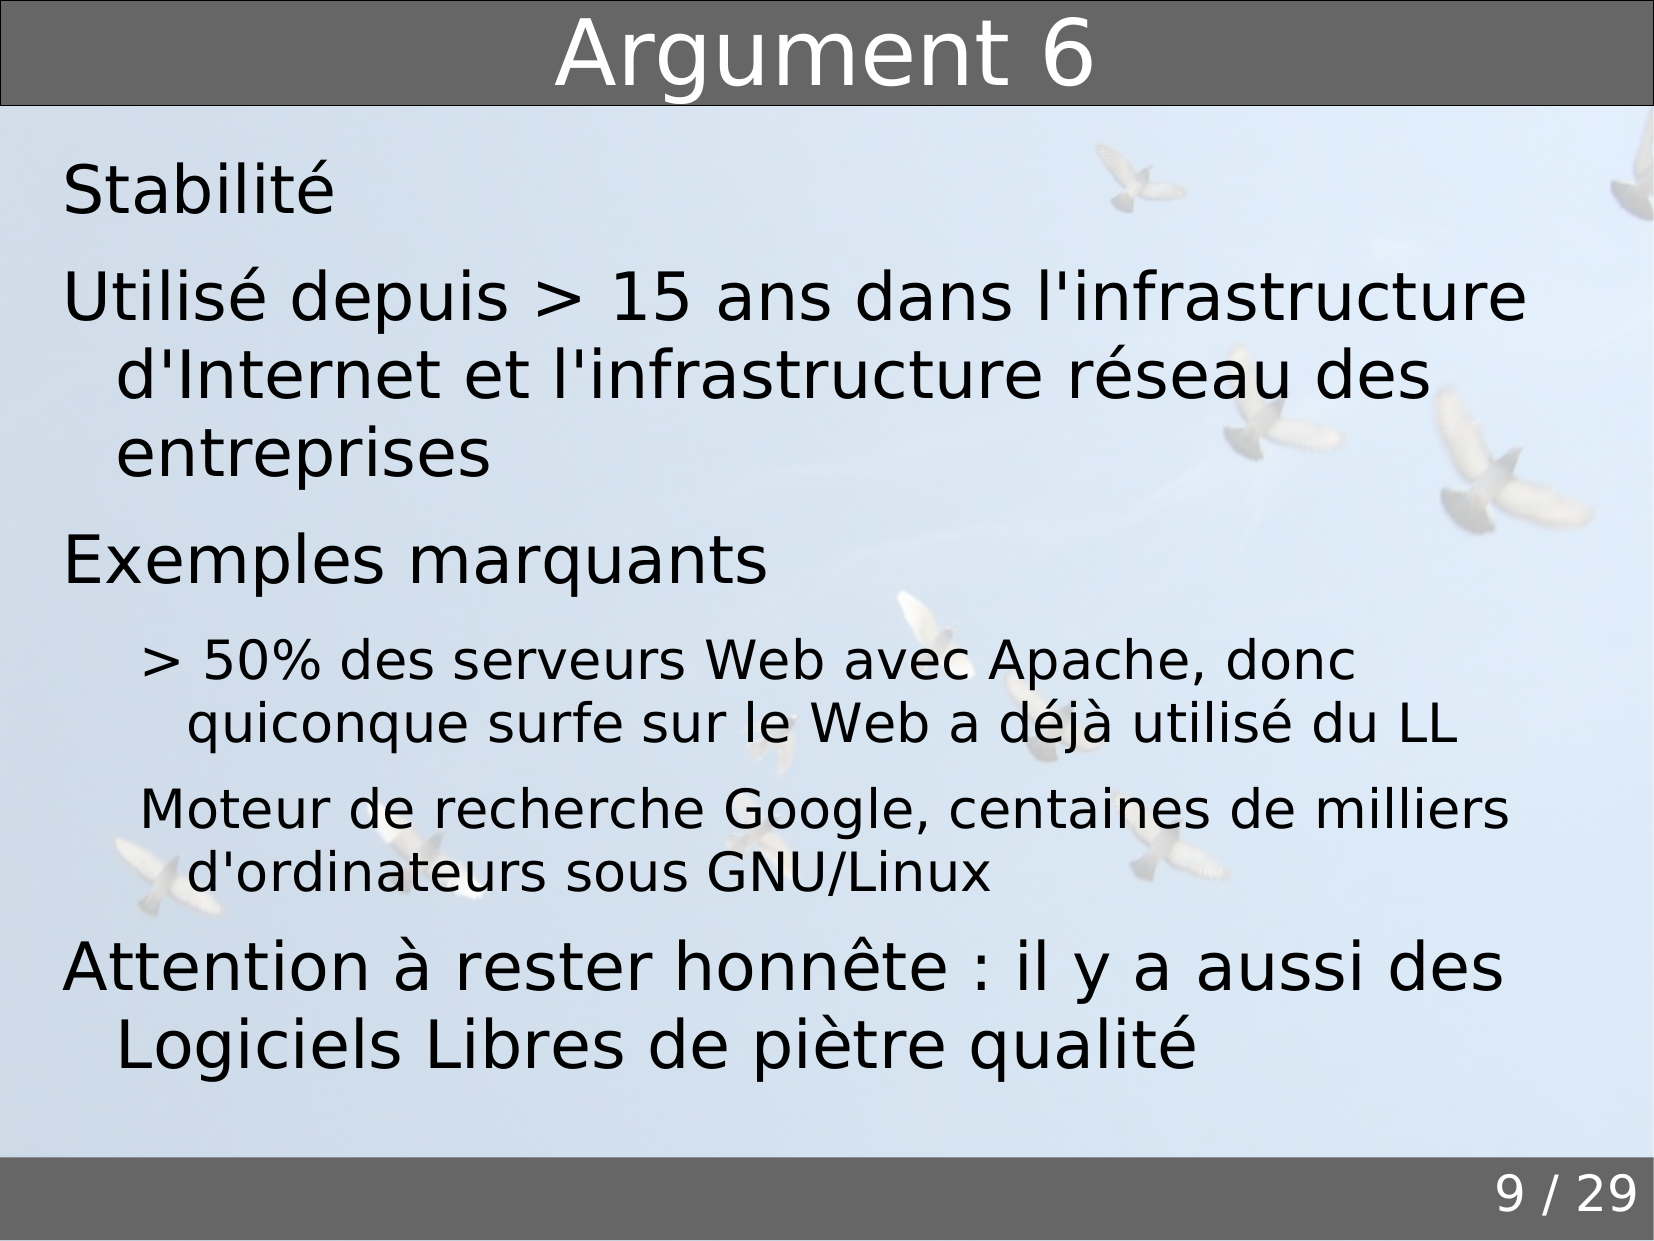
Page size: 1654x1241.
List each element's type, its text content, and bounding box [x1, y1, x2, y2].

list Stabilité Utilisé depuis > 15 ans dans l'infrastructure d'Internet et l'infrastructure réseau des entreprises Exemples marquants > 50% des serveurs Web avec Apache, donc quiconque surfe sur le Web a déjà utilisé du LL Moteur de recherche Google, centaines de milliers d'ordinateurs sous GNU/Linux Attention à rester honnête : il y a aussi des Logiciels Libres de piètre qualité [45, 151, 1584, 1084]
title Argument 6 [0, 0, 1654, 108]
